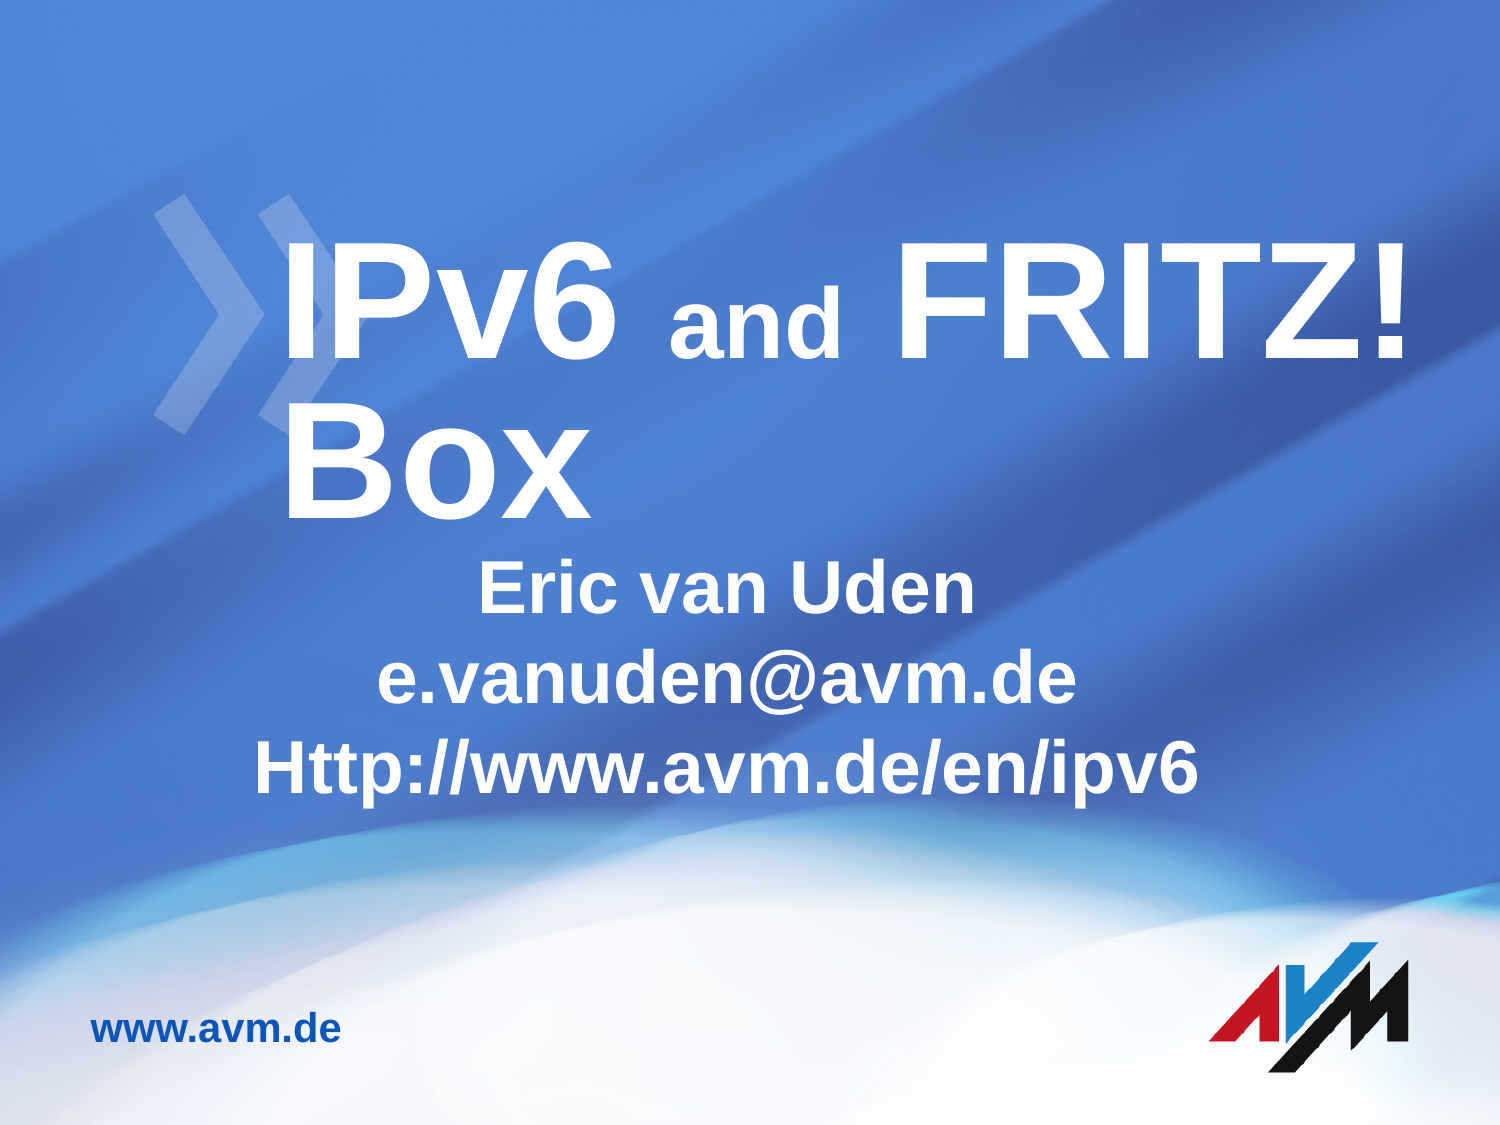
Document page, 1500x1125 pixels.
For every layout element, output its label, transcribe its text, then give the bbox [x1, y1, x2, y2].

text_box www.avm.de [75, 992, 357, 1059]
text_box IPv6 and FRITZ!Box [264, 223, 1496, 815]
text_box Eric van Uden e.vanuden@avm.de Http://www.avm.de/en/ipv6 [239, 531, 1216, 817]
picture [0, 0, 1500, 1125]
